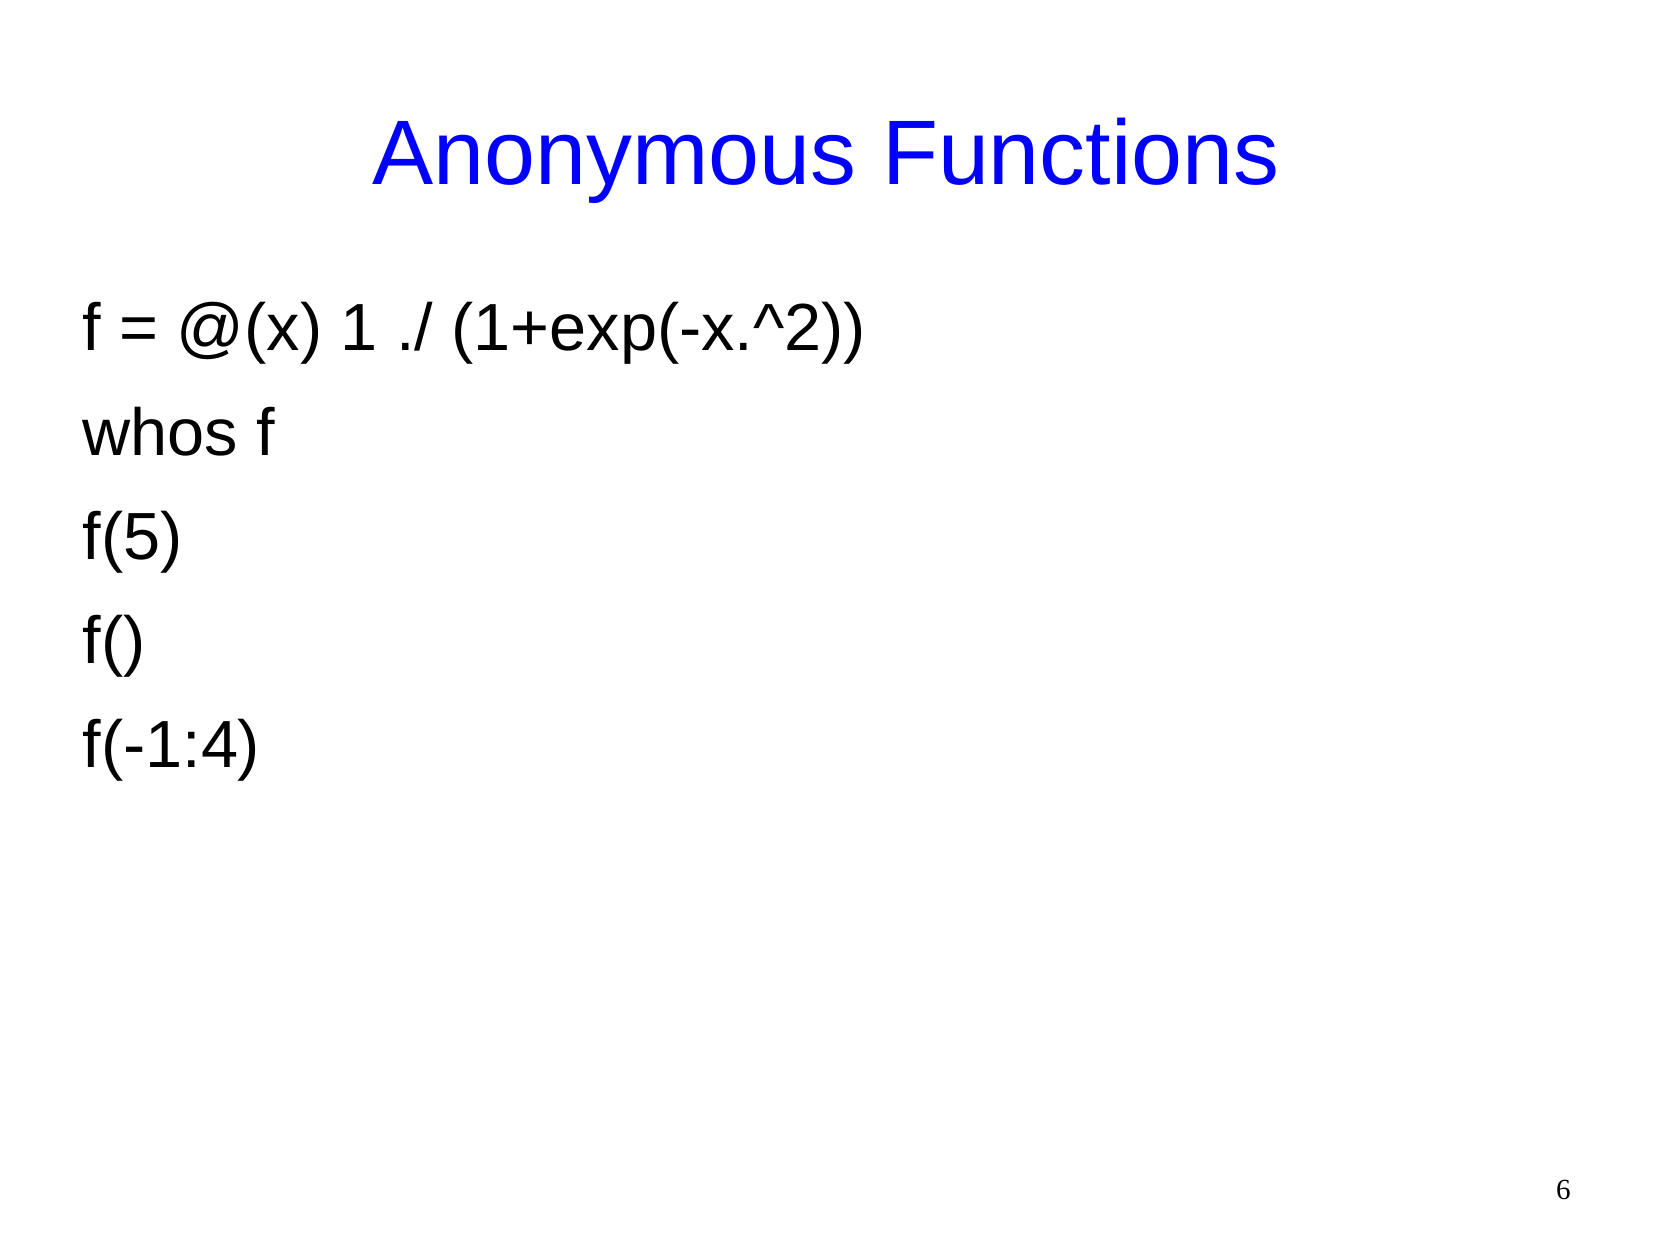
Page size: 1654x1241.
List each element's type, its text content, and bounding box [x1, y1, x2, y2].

list f = @(x) 1 ./ (1+exp(-x.^2)) whos f f(5) f() f(-1:4) [82, 290, 1571, 1094]
title Anonymous Functions [82, 56, 1571, 250]
